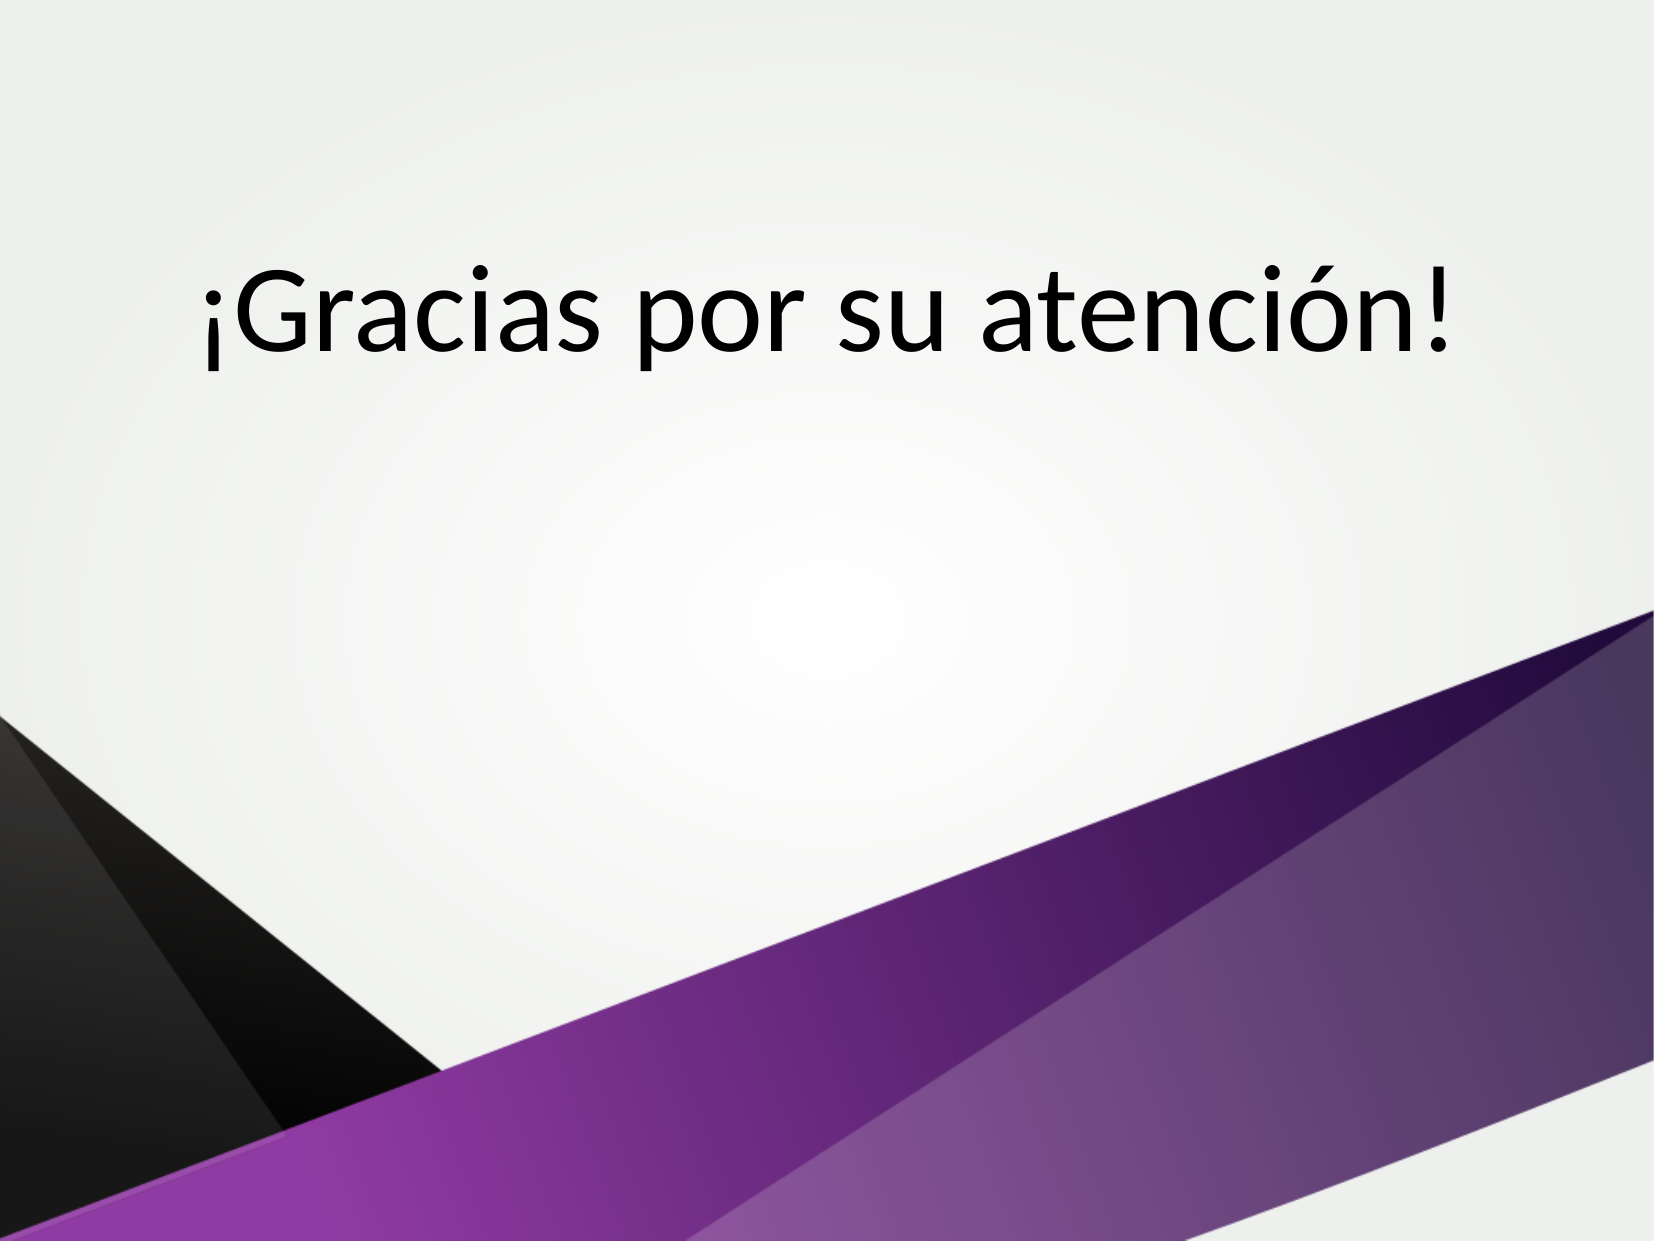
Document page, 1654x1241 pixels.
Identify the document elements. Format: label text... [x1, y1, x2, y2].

title ¡Gracias por su atención! [82, 174, 1571, 466]
picture [0, 0, 1654, 1241]
